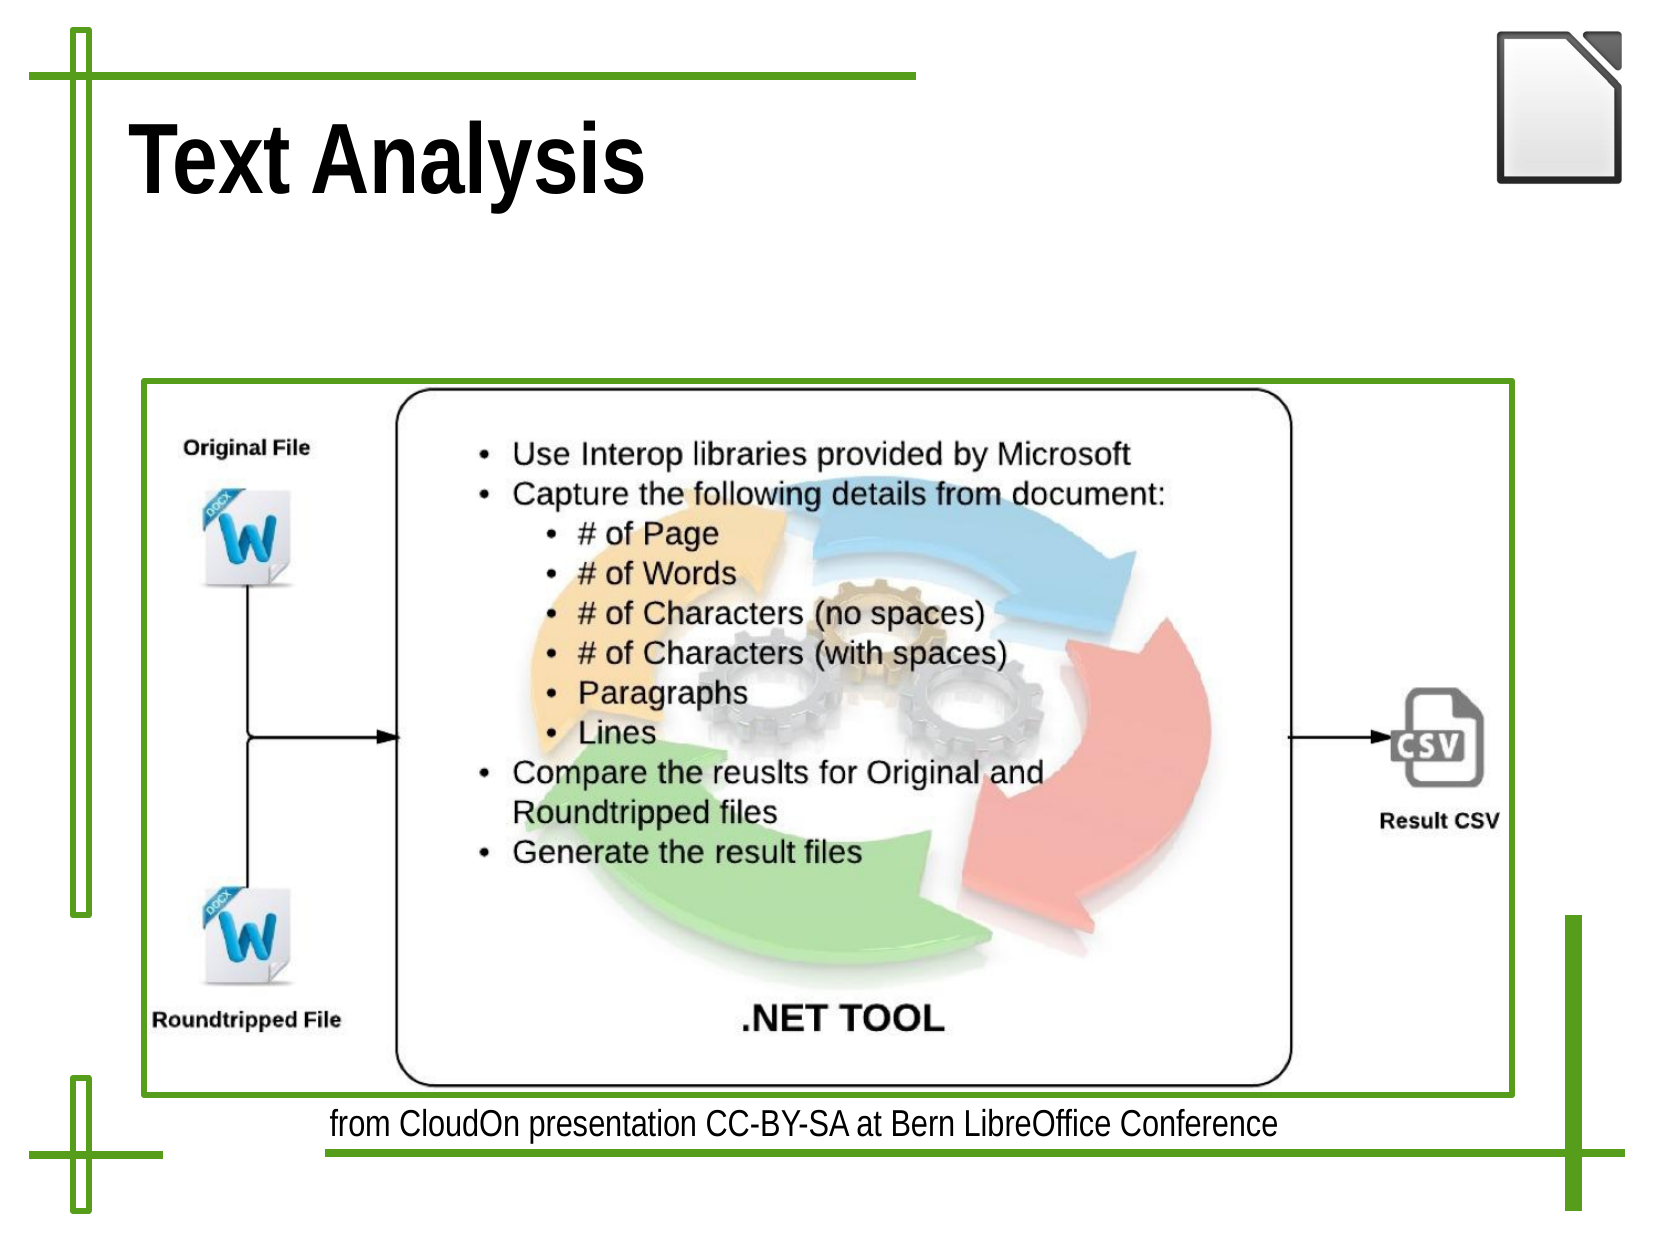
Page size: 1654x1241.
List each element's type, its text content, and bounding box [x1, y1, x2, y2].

picture [147, 383, 1510, 1093]
picture [1494, 29, 1624, 186]
text_box from CloudOn presentation CC-BY-SA at Bern LibreOffice Conference [314, 1093, 1294, 1152]
title Text Analysis [122, 91, 1447, 219]
